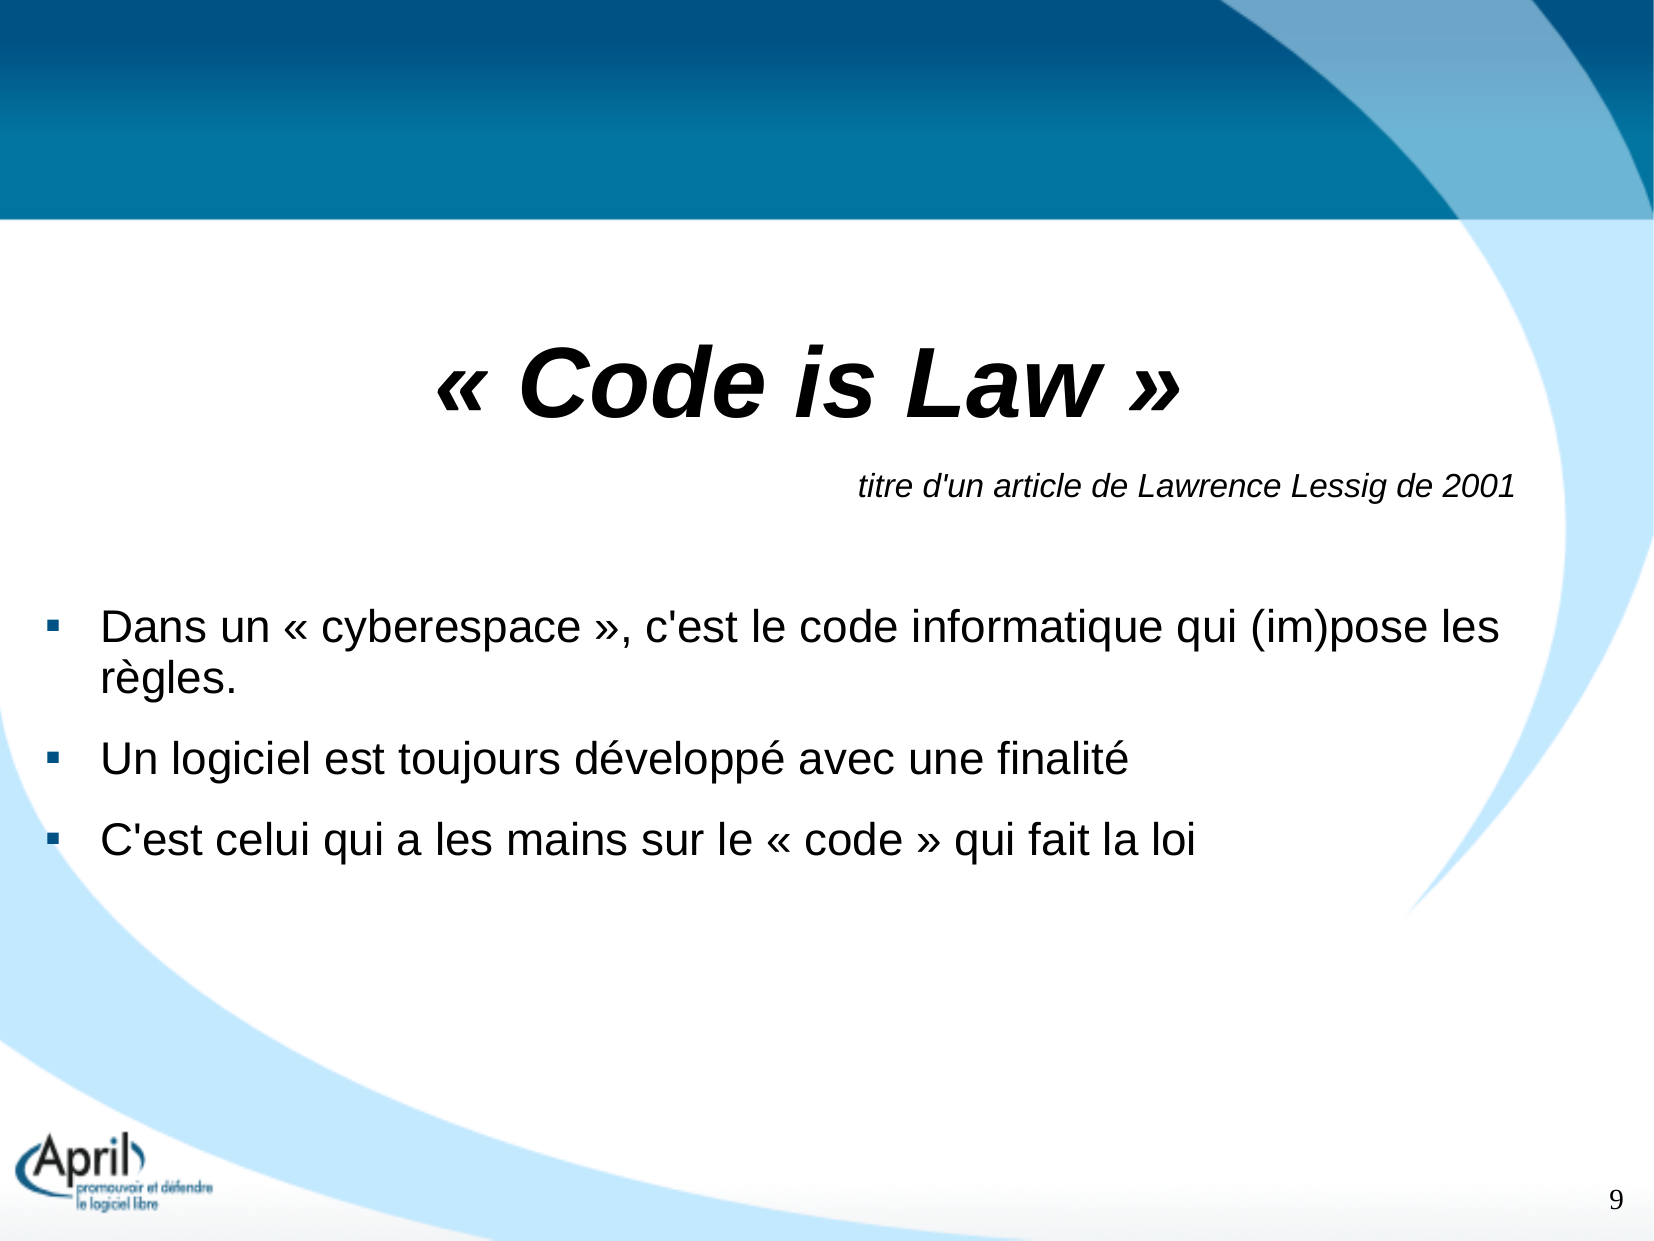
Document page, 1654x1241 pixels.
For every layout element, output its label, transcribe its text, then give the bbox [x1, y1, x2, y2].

picture [0, 0, 1654, 1241]
list « Code is Law » titre d'un article de Lawrence Lessig de 2001 Dans un « cyberespace », c'est le code informatique qui (im)pose les règles. Un logiciel est toujours développé avec une finalité C'est celui qui a les mains sur le « code » qui fait la loi [29, 185, 1518, 1004]
